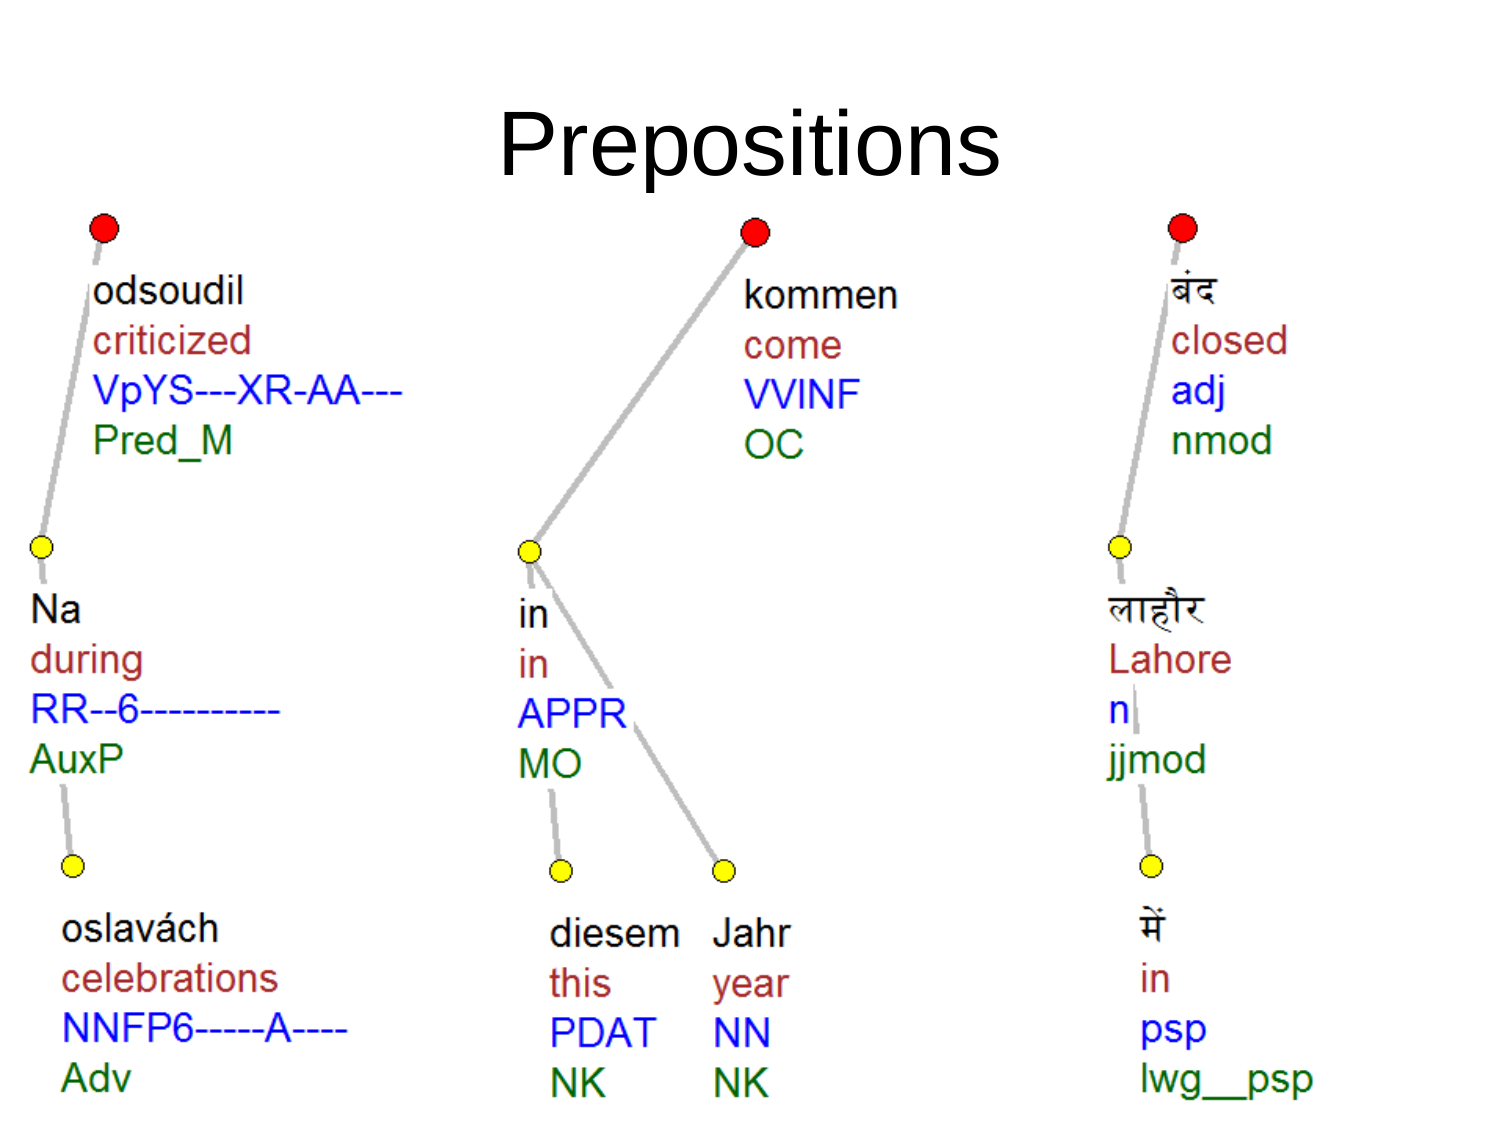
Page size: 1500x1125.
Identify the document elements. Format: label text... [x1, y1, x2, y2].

title Prepositions [75, 14, 1426, 263]
picture [1077, 187, 1341, 1125]
picture [5, 195, 436, 1123]
picture [490, 193, 924, 1124]
